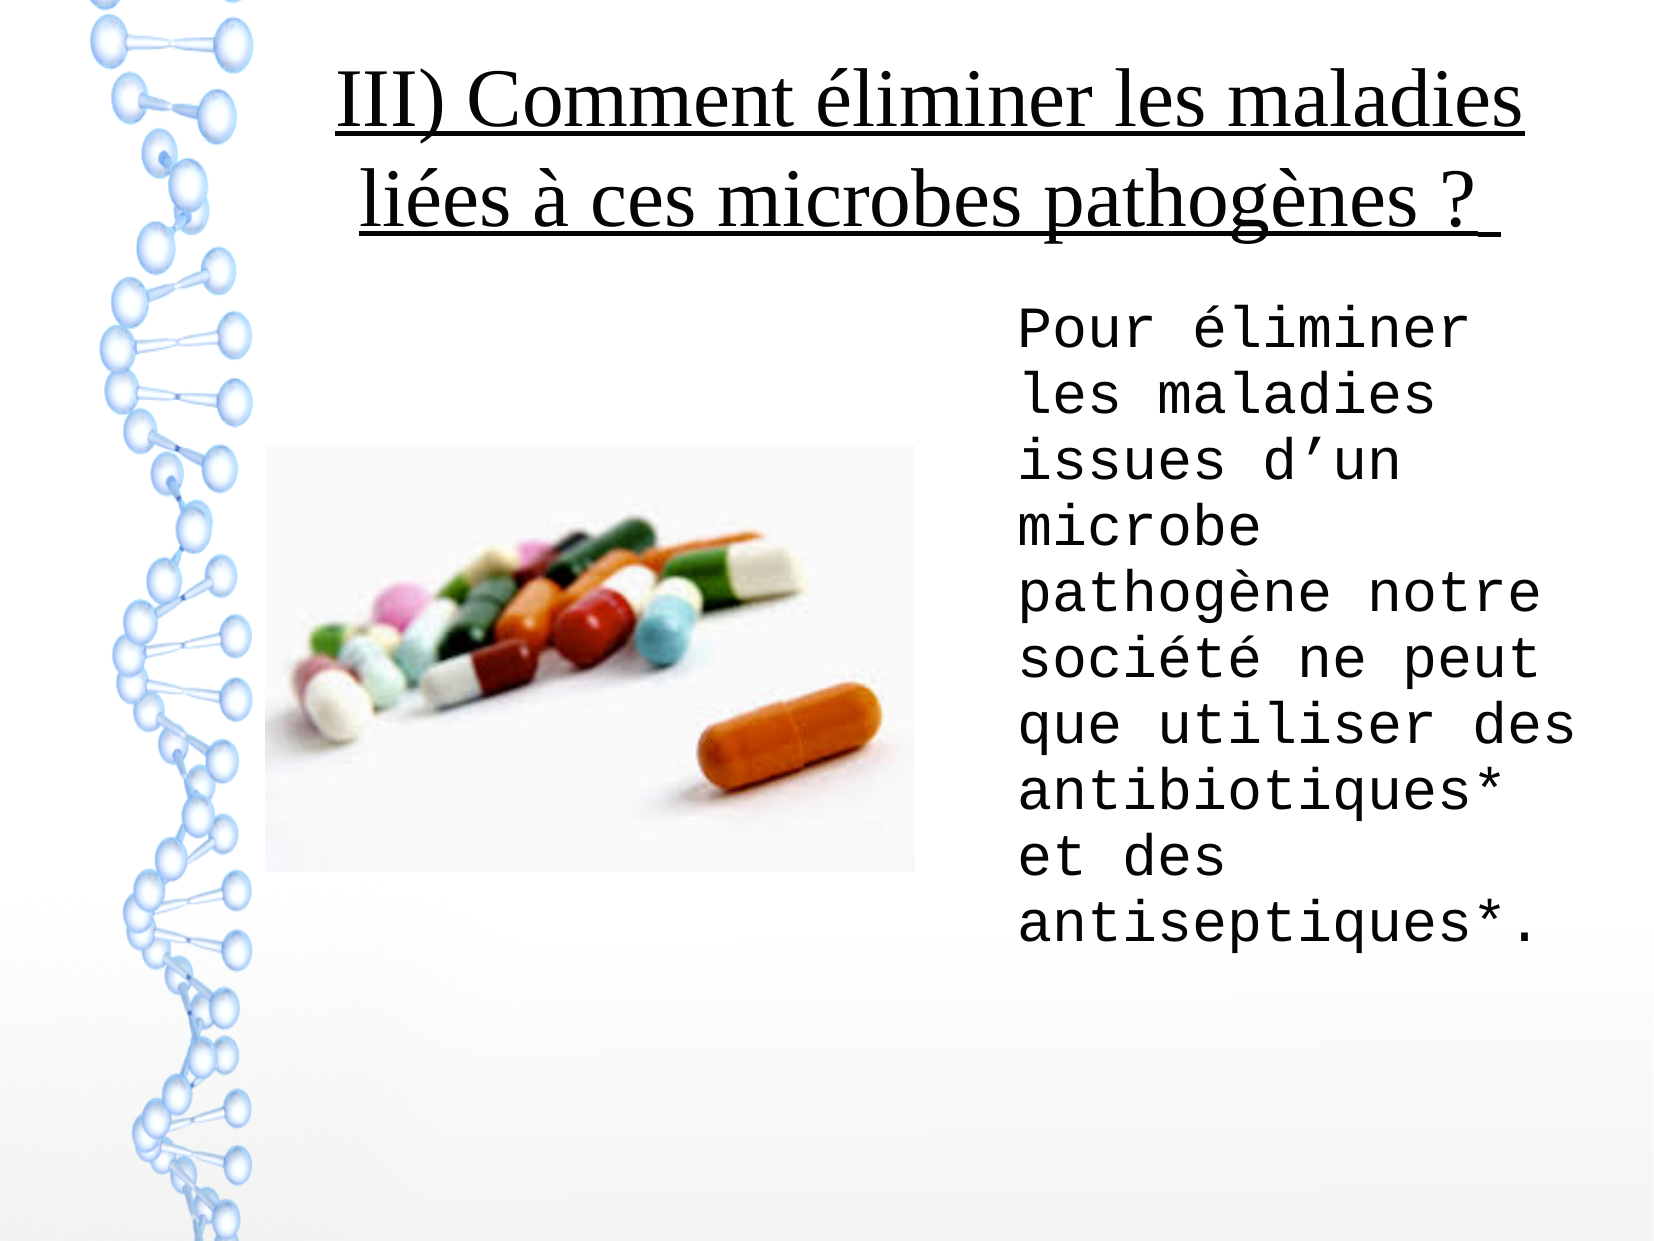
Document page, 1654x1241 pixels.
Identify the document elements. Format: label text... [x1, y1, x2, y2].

picture [0, 0, 1654, 1241]
title III) Comment éliminer les maladies liées à ces microbes pathogènes ? [265, 47, 1595, 252]
list Pour éliminer les maladies issues d’un microbe pathogène notre société ne peut que utiliser des antibiotiques* et des antiseptiques*. [946, 299, 1595, 1019]
